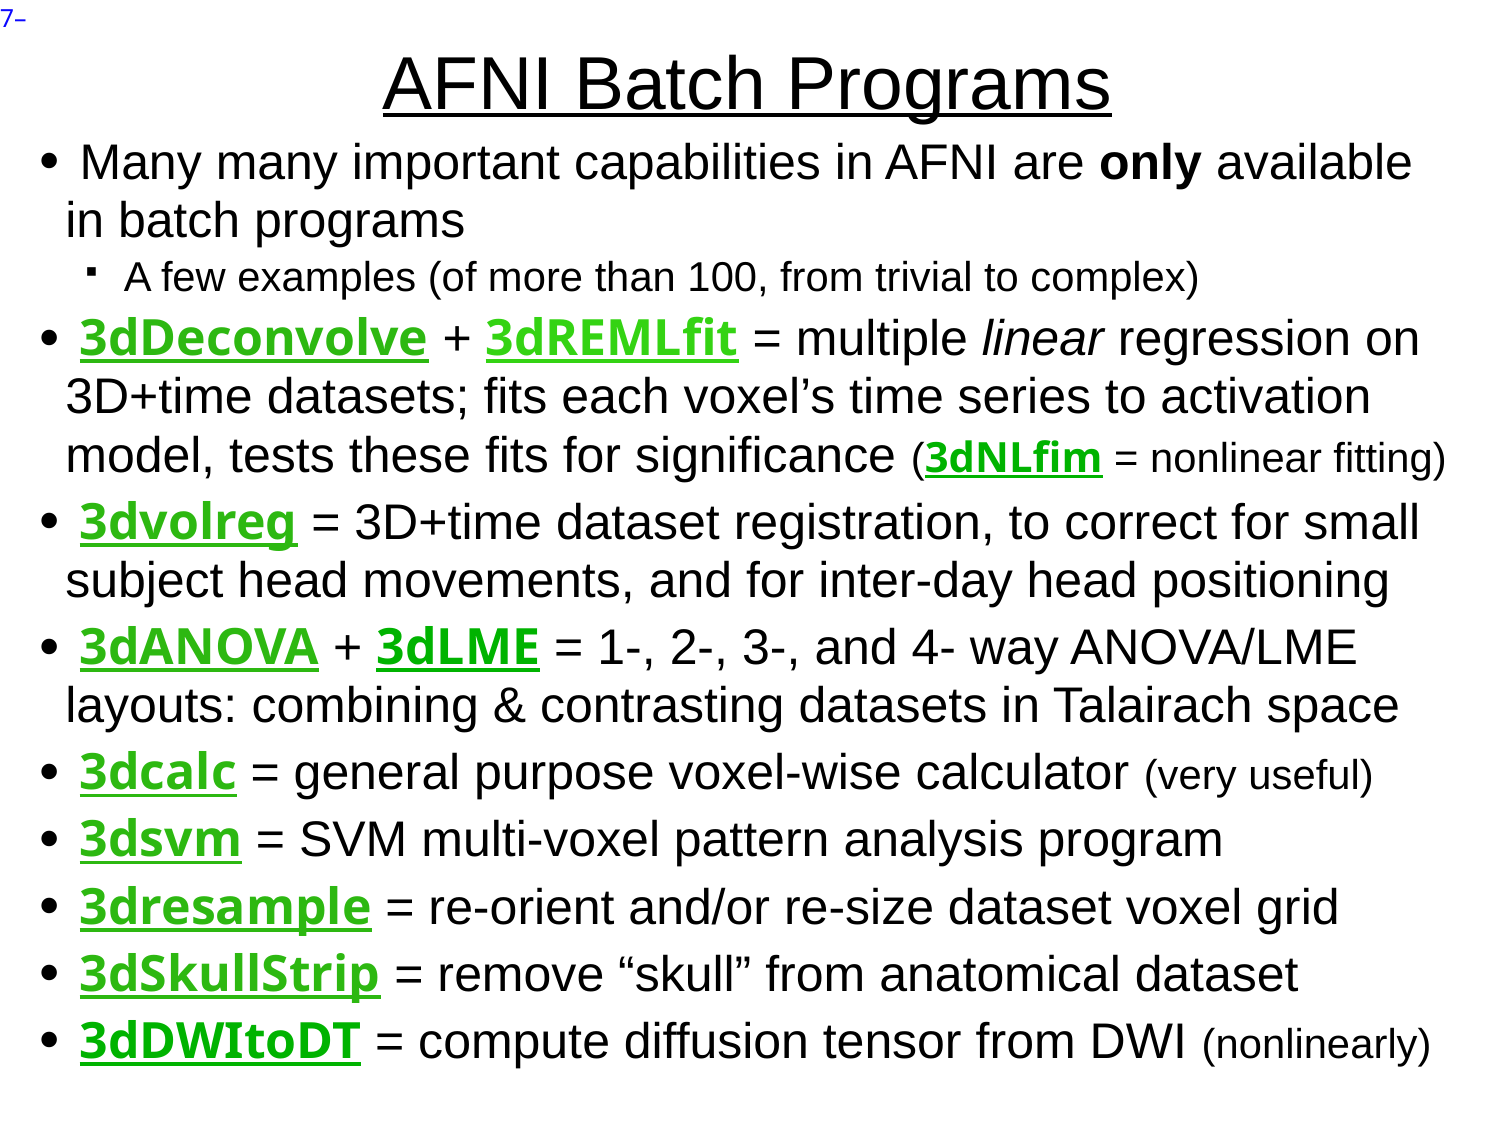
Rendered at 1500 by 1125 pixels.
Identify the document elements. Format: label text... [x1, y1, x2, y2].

list Many many important capabilities in AFNI are only available in batch programs A few examples (of more than 100, from trivial to complex) 3dDeconvolve + 3dREMLfit = multiple linear regression on 3D+time datasets; fits each voxel’s time series to activation model, tests these fits for significance (3dNLfim = nonlinear fitting) 3dvolreg = 3D+time dataset registration, to correct for small subject head movements, and for inter-day head positioning 3dANOVA + 3dLME = 1-, 2-, 3-, and 4- way ANOVA/LME layouts: combining & contrasting datasets in Talairach space 3dcalc = general purpose voxel-wise calculator (very useful) 3dsvm = SVM multi-voxel pattern analysis program 3dresample = re-orient and/or re-size dataset voxel grid 3dSkullStrip = remove “skull” from anatomical dataset 3dDWItoDT = compute diffusion tensor from DWI (nonlinearly) [23, 125, 1477, 1091]
title AFNI Batch Programs [110, 16, 1386, 125]
